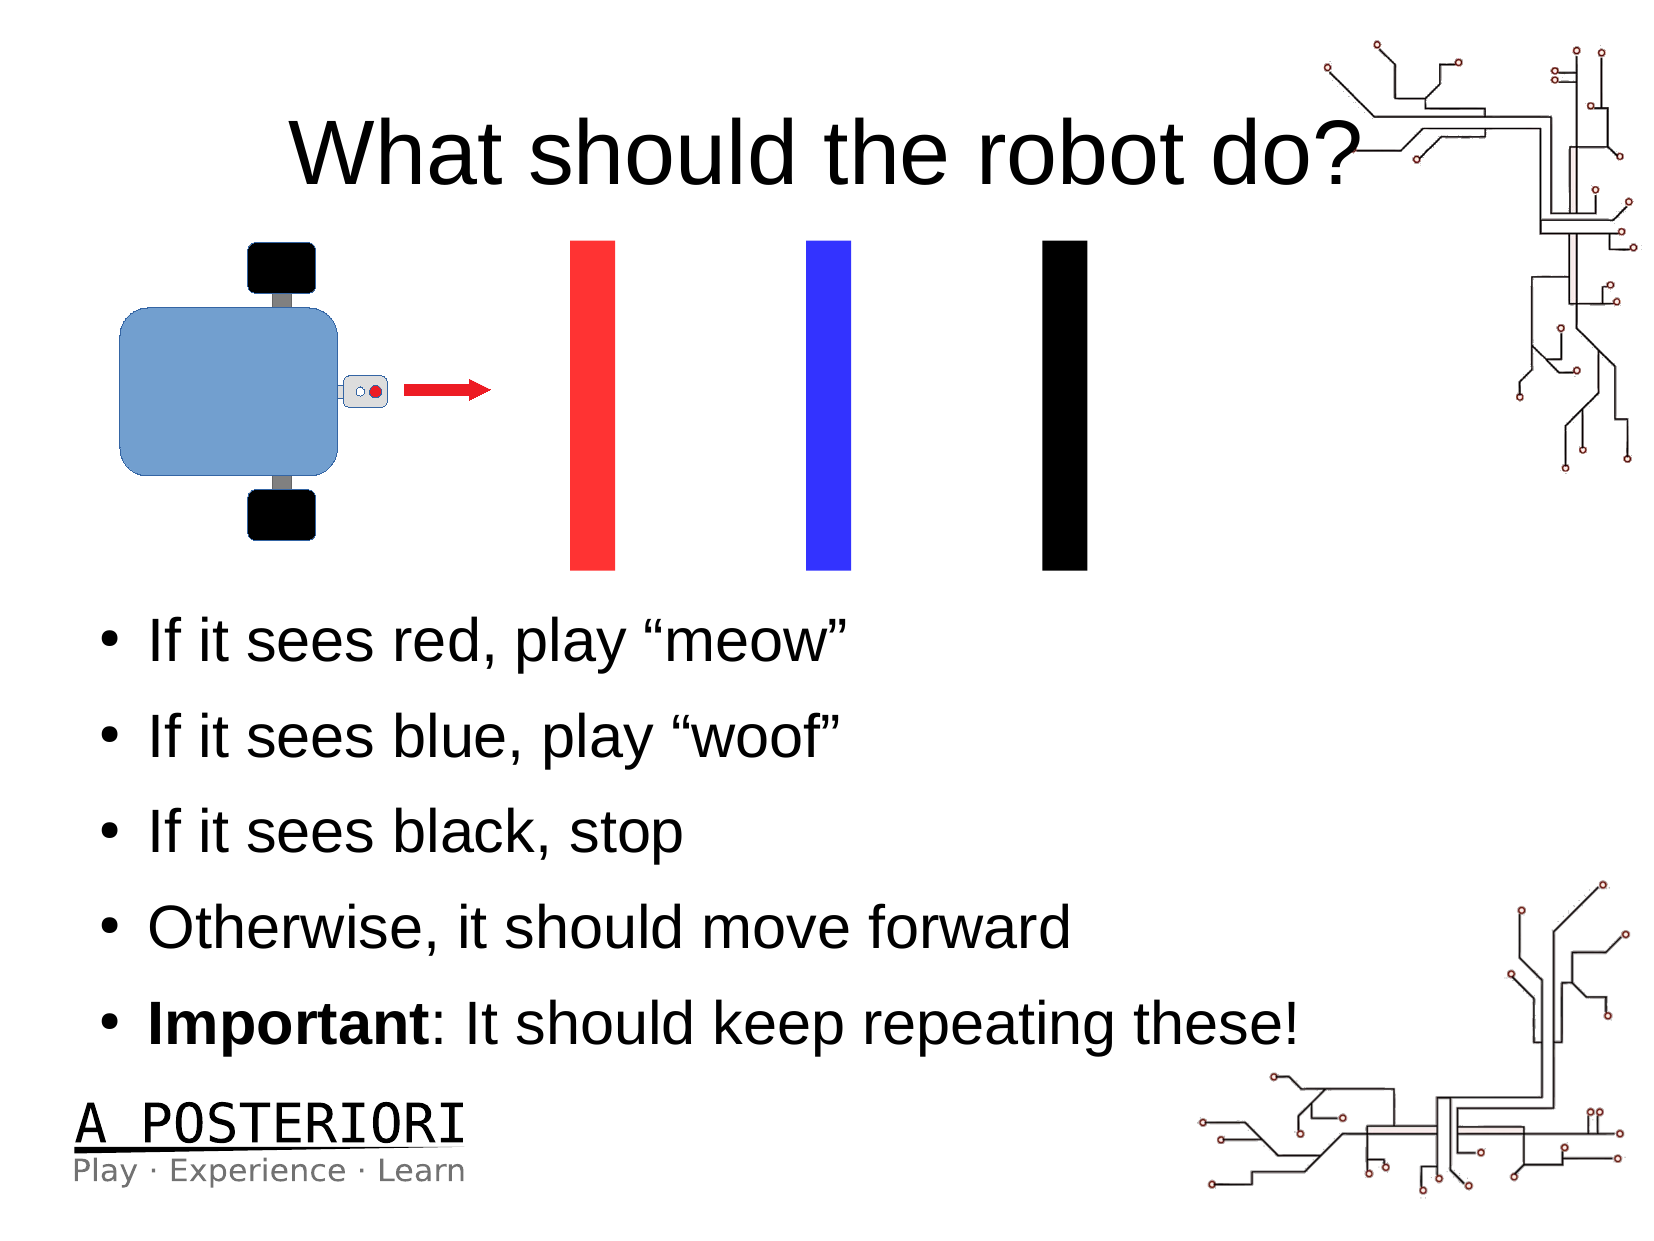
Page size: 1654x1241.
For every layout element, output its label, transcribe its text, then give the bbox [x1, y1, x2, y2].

text_box [119, 242, 388, 541]
list If it sees red, play “meow” If it sees blue, play “woof” If it sees black, stop Otherwise, it should move forward Important: It should keep repeating these! [82, 606, 1571, 1058]
picture [1177, 863, 1635, 1200]
picture [1305, 35, 1643, 495]
text_box [404, 379, 491, 401]
text_box [570, 240, 616, 571]
text_box [1042, 240, 1088, 571]
title What should the robot do? [82, 49, 1571, 257]
text_box [806, 240, 852, 571]
